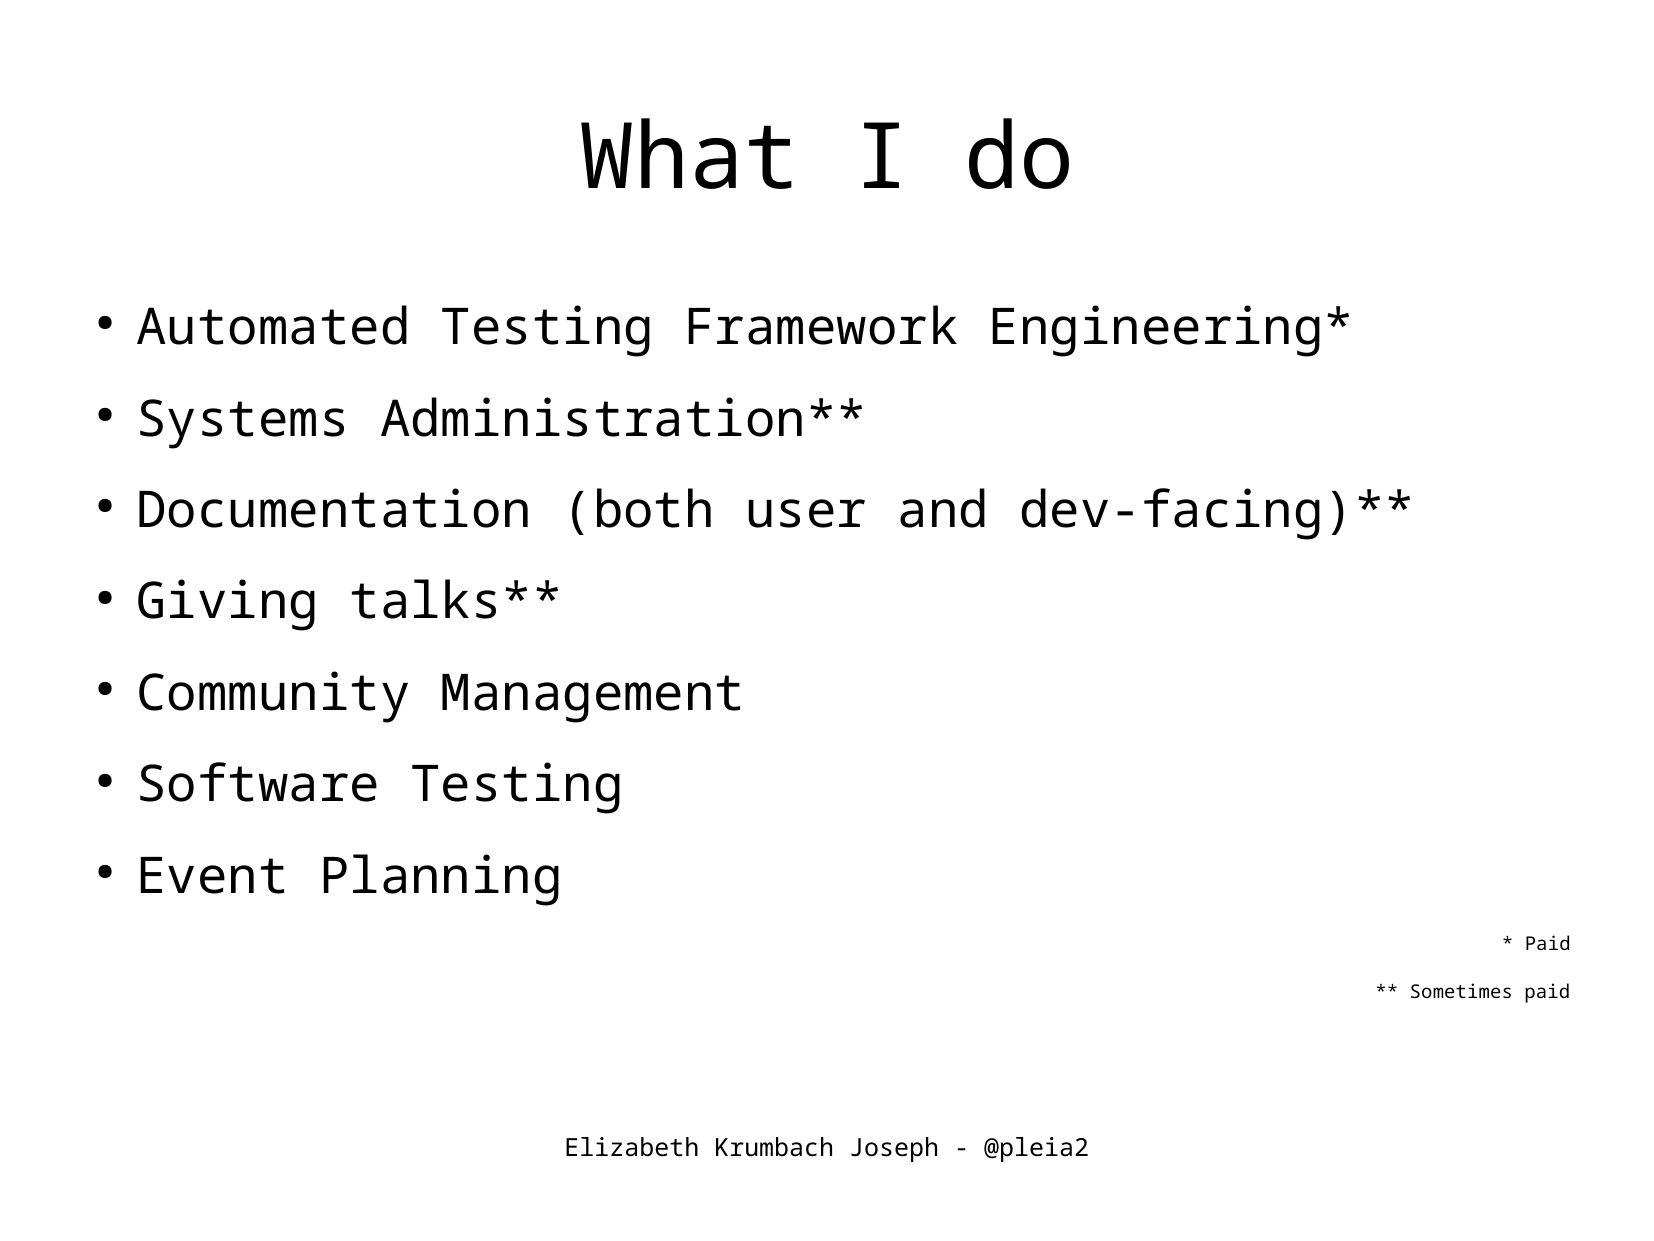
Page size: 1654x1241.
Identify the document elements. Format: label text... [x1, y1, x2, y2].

title What I do [82, 49, 1571, 257]
list Automated Testing Framework Engineering* Systems Administration** Documentation (both user and dev-facing)** Giving talks** Community Management Software Testing Event Planning * Paid ** Sometimes paid [82, 290, 1571, 1010]
